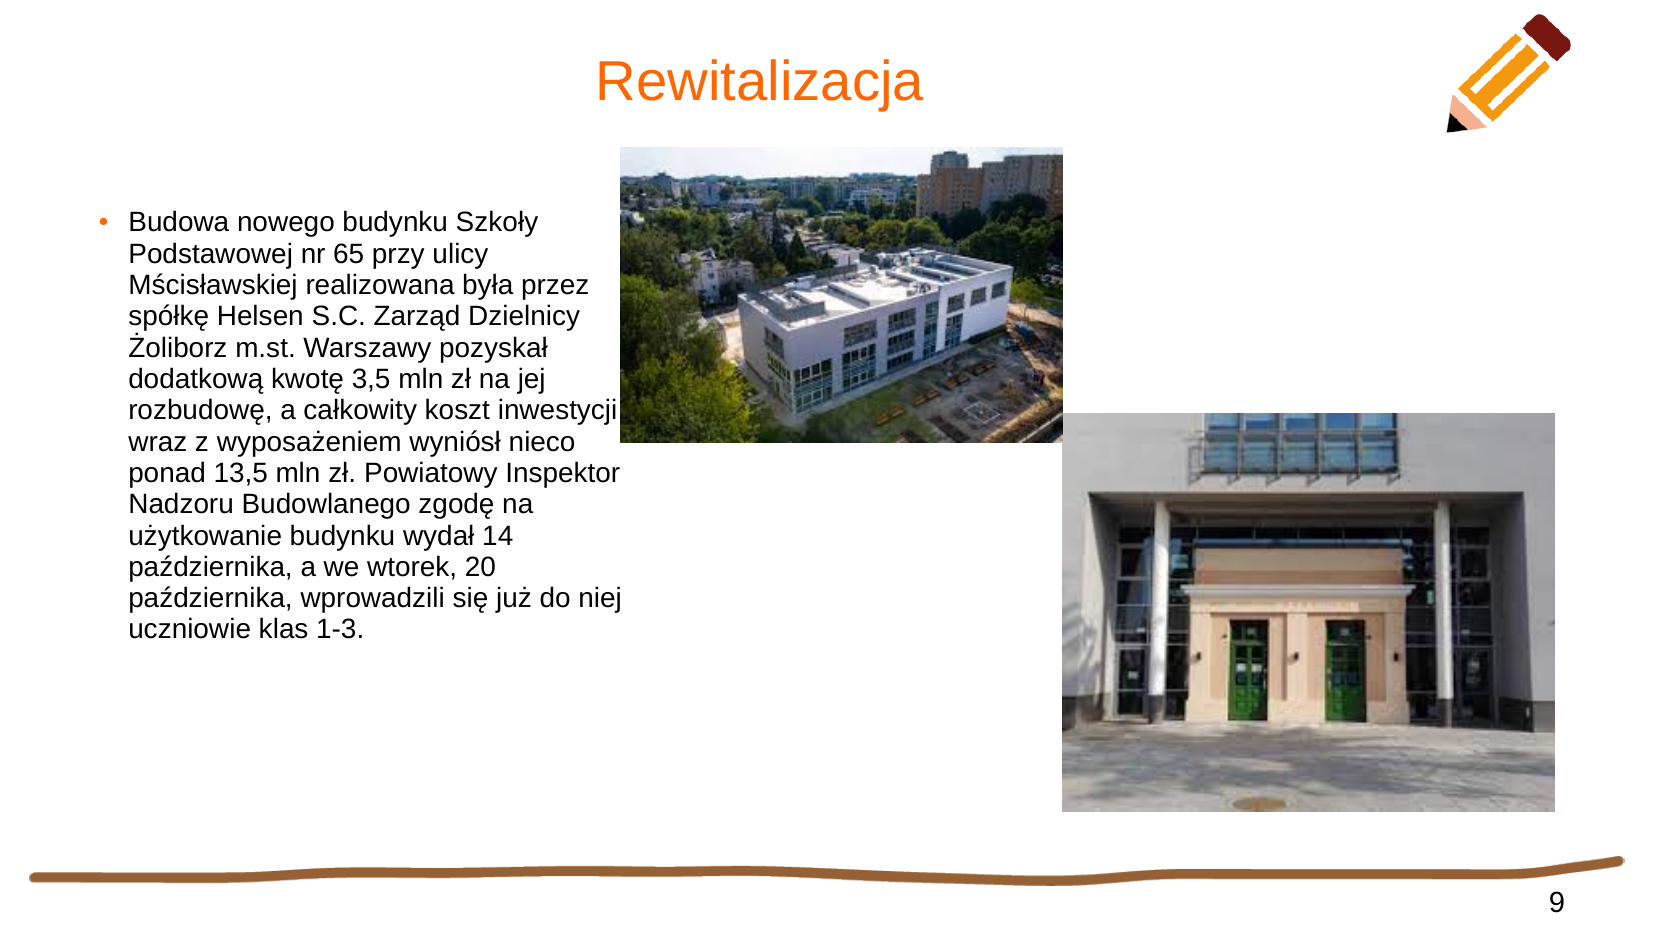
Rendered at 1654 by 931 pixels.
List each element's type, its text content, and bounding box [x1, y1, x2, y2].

picture [620, 147, 1555, 813]
list Budowa nowego budynku Szkoły Podstawowej nr 65 przy ulicy Mścisławskiej realizowana była przez spółkę Helsen S.C. Zarząd Dzielnicy Żoliborz m.st. Warszawy pozyskał dodatkową kwotę 3,5 mln zł na jej rozbudowę, a całkowity koszt inwestycji wraz z wyposażeniem wyniósł nieco ponad 13,5 mln zł. Powiatowy Inspektor Nadzoru Budowlanego zgodę na użytkowanie budynku wydał 14 października, a we wtorek, 20 października, wprowadzili się już do niej uczniowie klas 1-3. [88, 206, 650, 650]
title Rewitalizacja [88, 29, 1447, 133]
picture [1446, 14, 1571, 133]
picture [29, 856, 1625, 886]
